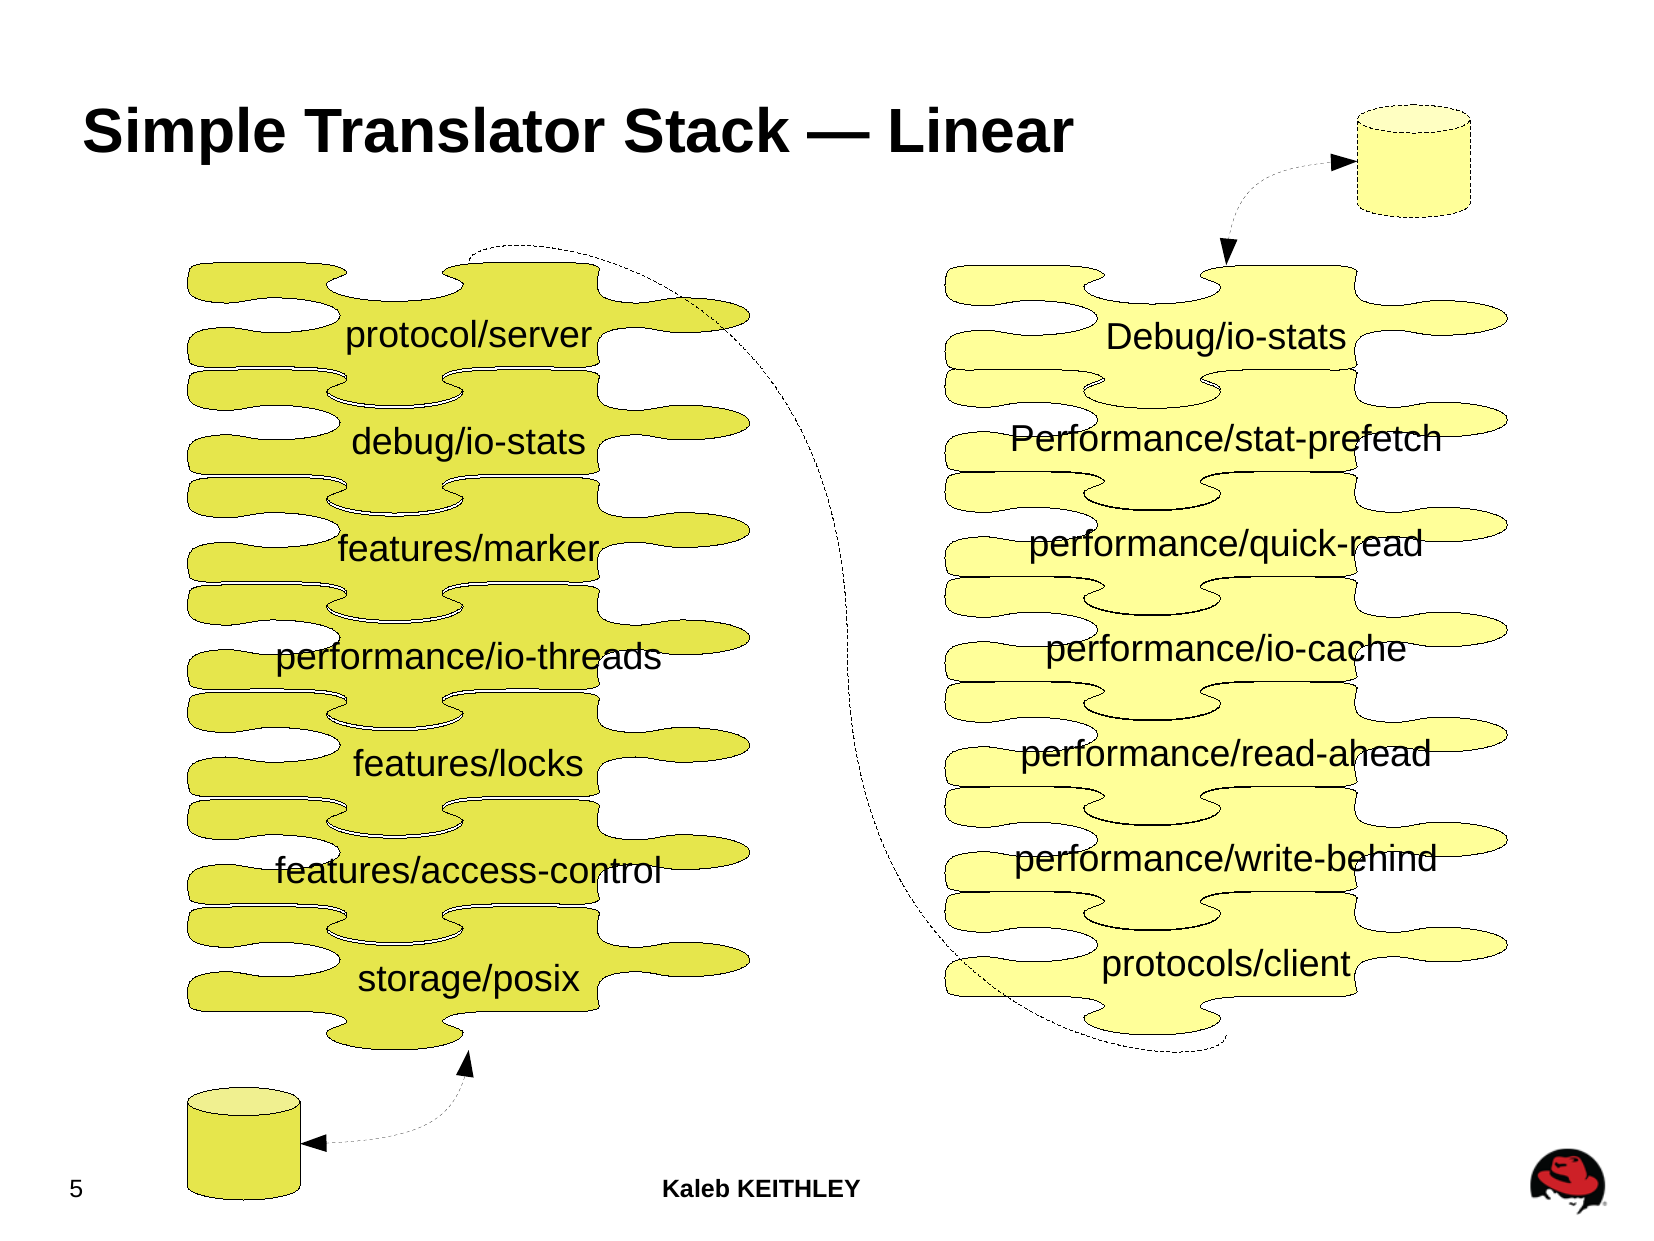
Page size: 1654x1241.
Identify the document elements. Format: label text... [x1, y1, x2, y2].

text_box storage/posix [187, 906, 750, 1050]
text_box performance/read-ahead [944, 682, 1508, 825]
text_box Debug/io-stats [944, 265, 1508, 409]
title Simple Translator Stack — Linear [82, 37, 1571, 226]
text_box protocols/client [944, 892, 1508, 1035]
text_box features/marker [187, 477, 750, 621]
text_box performance/write-behind [944, 787, 1508, 930]
text_box performance/io-cache [944, 577, 1508, 720]
text_box features/locks [187, 692, 750, 836]
text_box protocol/server [187, 262, 750, 406]
picture [1529, 1146, 1613, 1224]
text_box features/access-control [187, 799, 750, 943]
text_box performance/quick-read [944, 472, 1508, 615]
text_box debug/io-stats [187, 369, 750, 514]
text_box [187, 1102, 301, 1201]
text_box Performance/stat-prefetch [944, 369, 1508, 510]
text_box performance/io-threads [187, 584, 750, 728]
text_box [1357, 119, 1471, 218]
